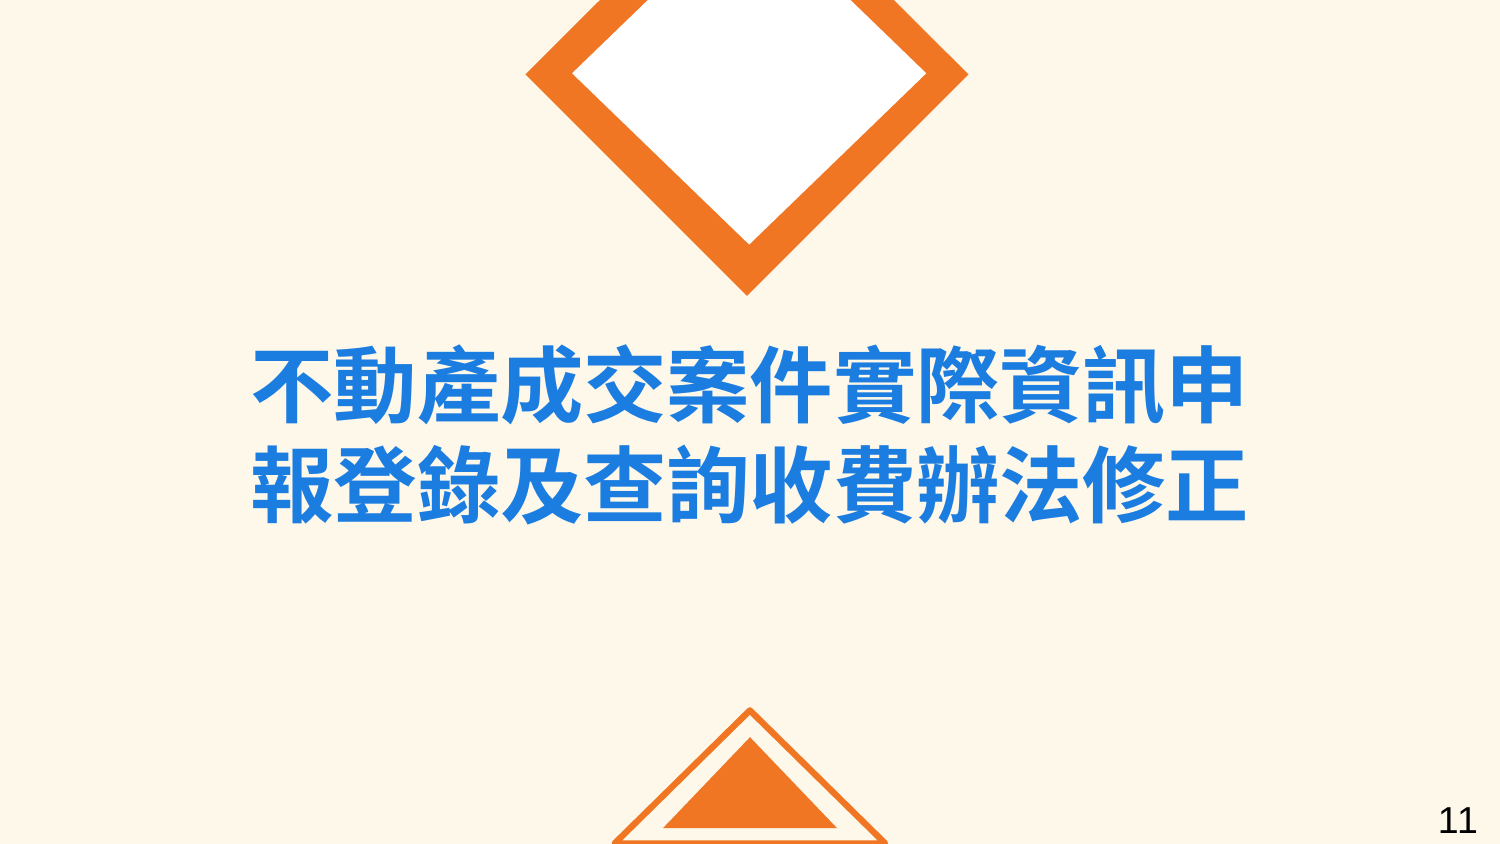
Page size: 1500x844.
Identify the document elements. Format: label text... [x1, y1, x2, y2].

text_box 不動產成交案件實際資訊申報登錄及查詢收費辦法修正 [362, 386, 384, 410]
text_box 不動產成交案件實際資訊申報登錄及查詢收費辦法修正 [218, 386, 1282, 481]
text_box 11 [1423, 787, 1500, 844]
text_box [572, 0, 927, 245]
